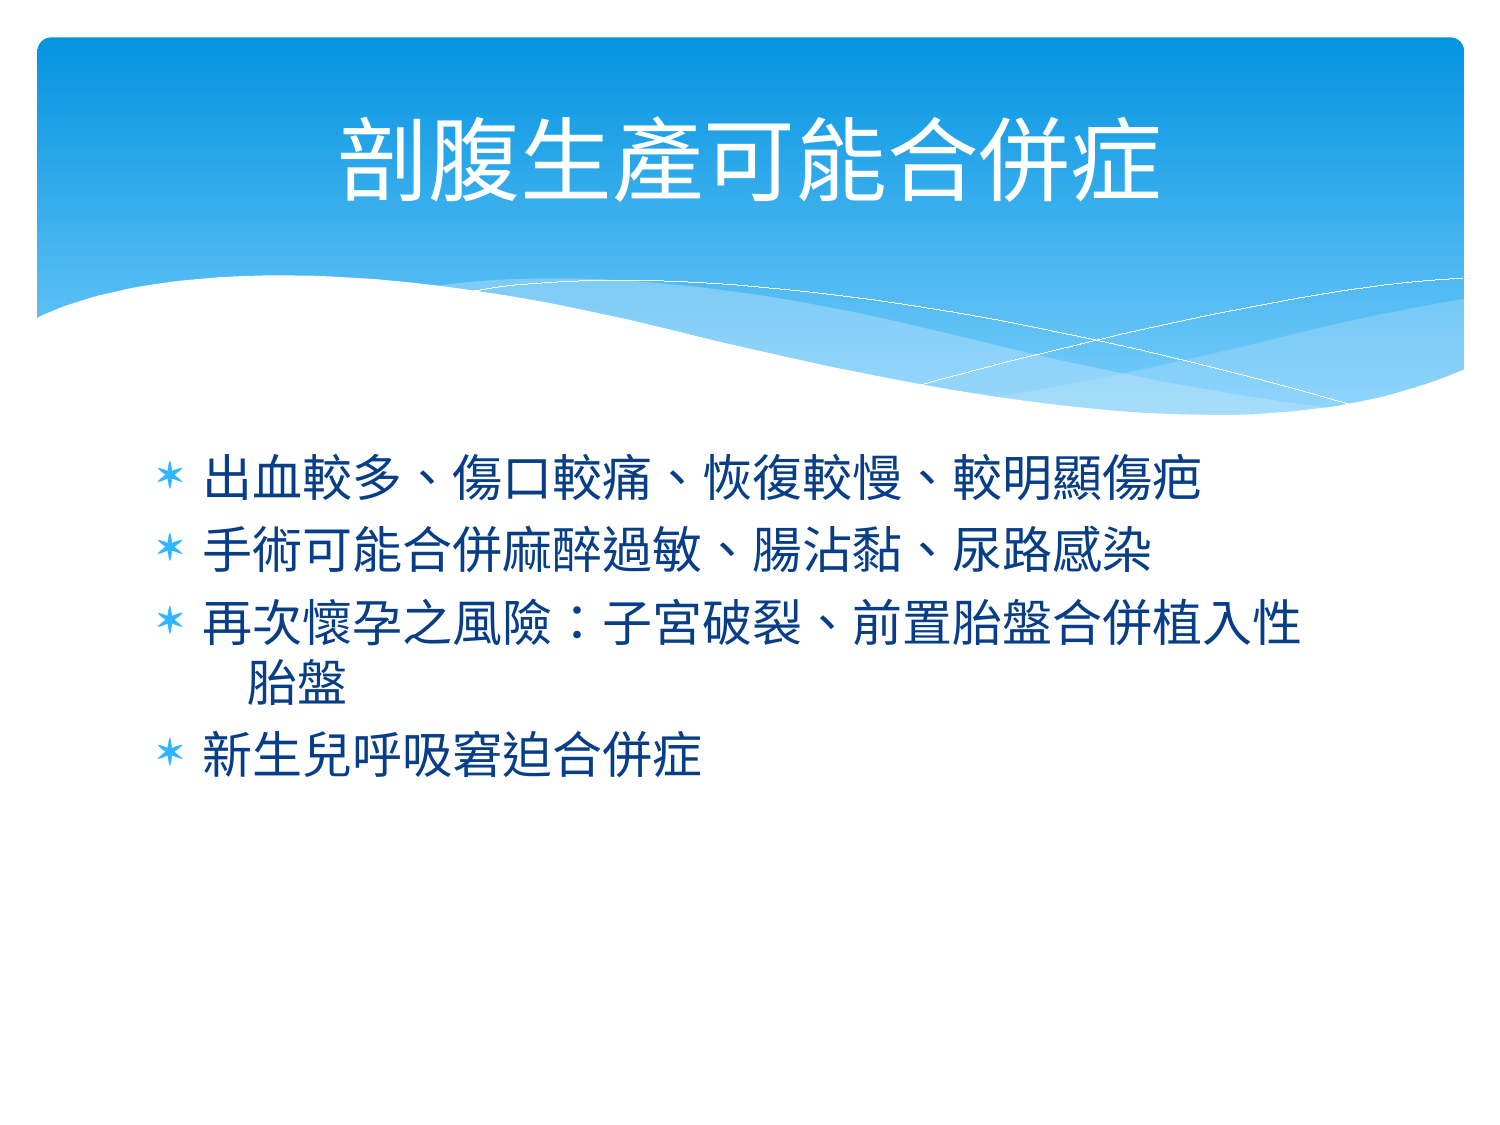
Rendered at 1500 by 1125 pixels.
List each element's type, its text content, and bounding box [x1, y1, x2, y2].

title 剖腹生產可能合併症 [75, 55, 1426, 261]
list 出血較多、傷口較痛、恢復較慢、較明顯傷疤 手術可能合併麻醉過敏、腸沾黏、尿路感染 再次懷孕之風險：子宮破裂、前置胎盤合併植入性胎盤 新生兒呼吸窘迫合併症 [142, 438, 1359, 1005]
